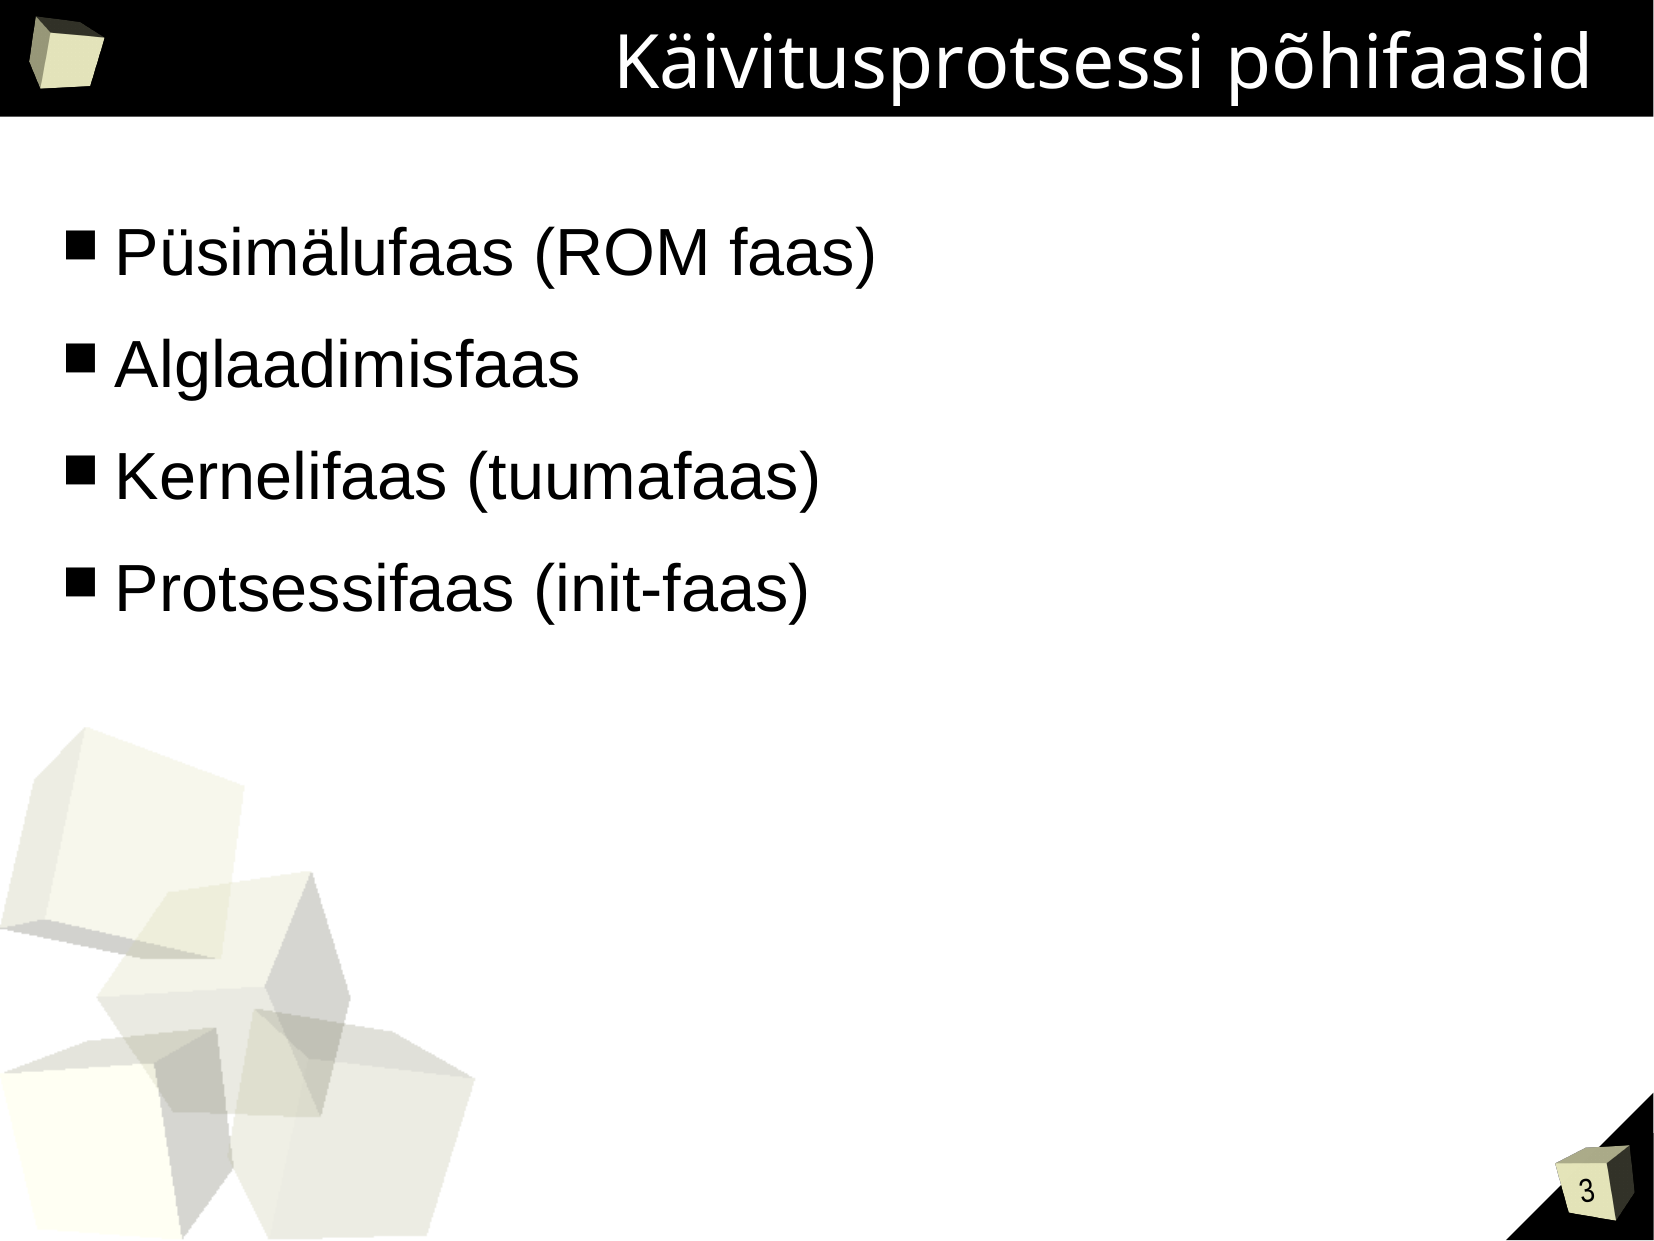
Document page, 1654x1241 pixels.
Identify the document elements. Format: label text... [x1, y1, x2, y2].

picture [0, 726, 477, 1241]
title Käivitusprotsessi põhifaasid [118, 0, 1595, 119]
list Püsimälufaas (ROM faas) Alglaadimisfaas Kernelifaas (tuumafaas) Protsessifaas (init-faas) [44, 177, 1611, 1214]
